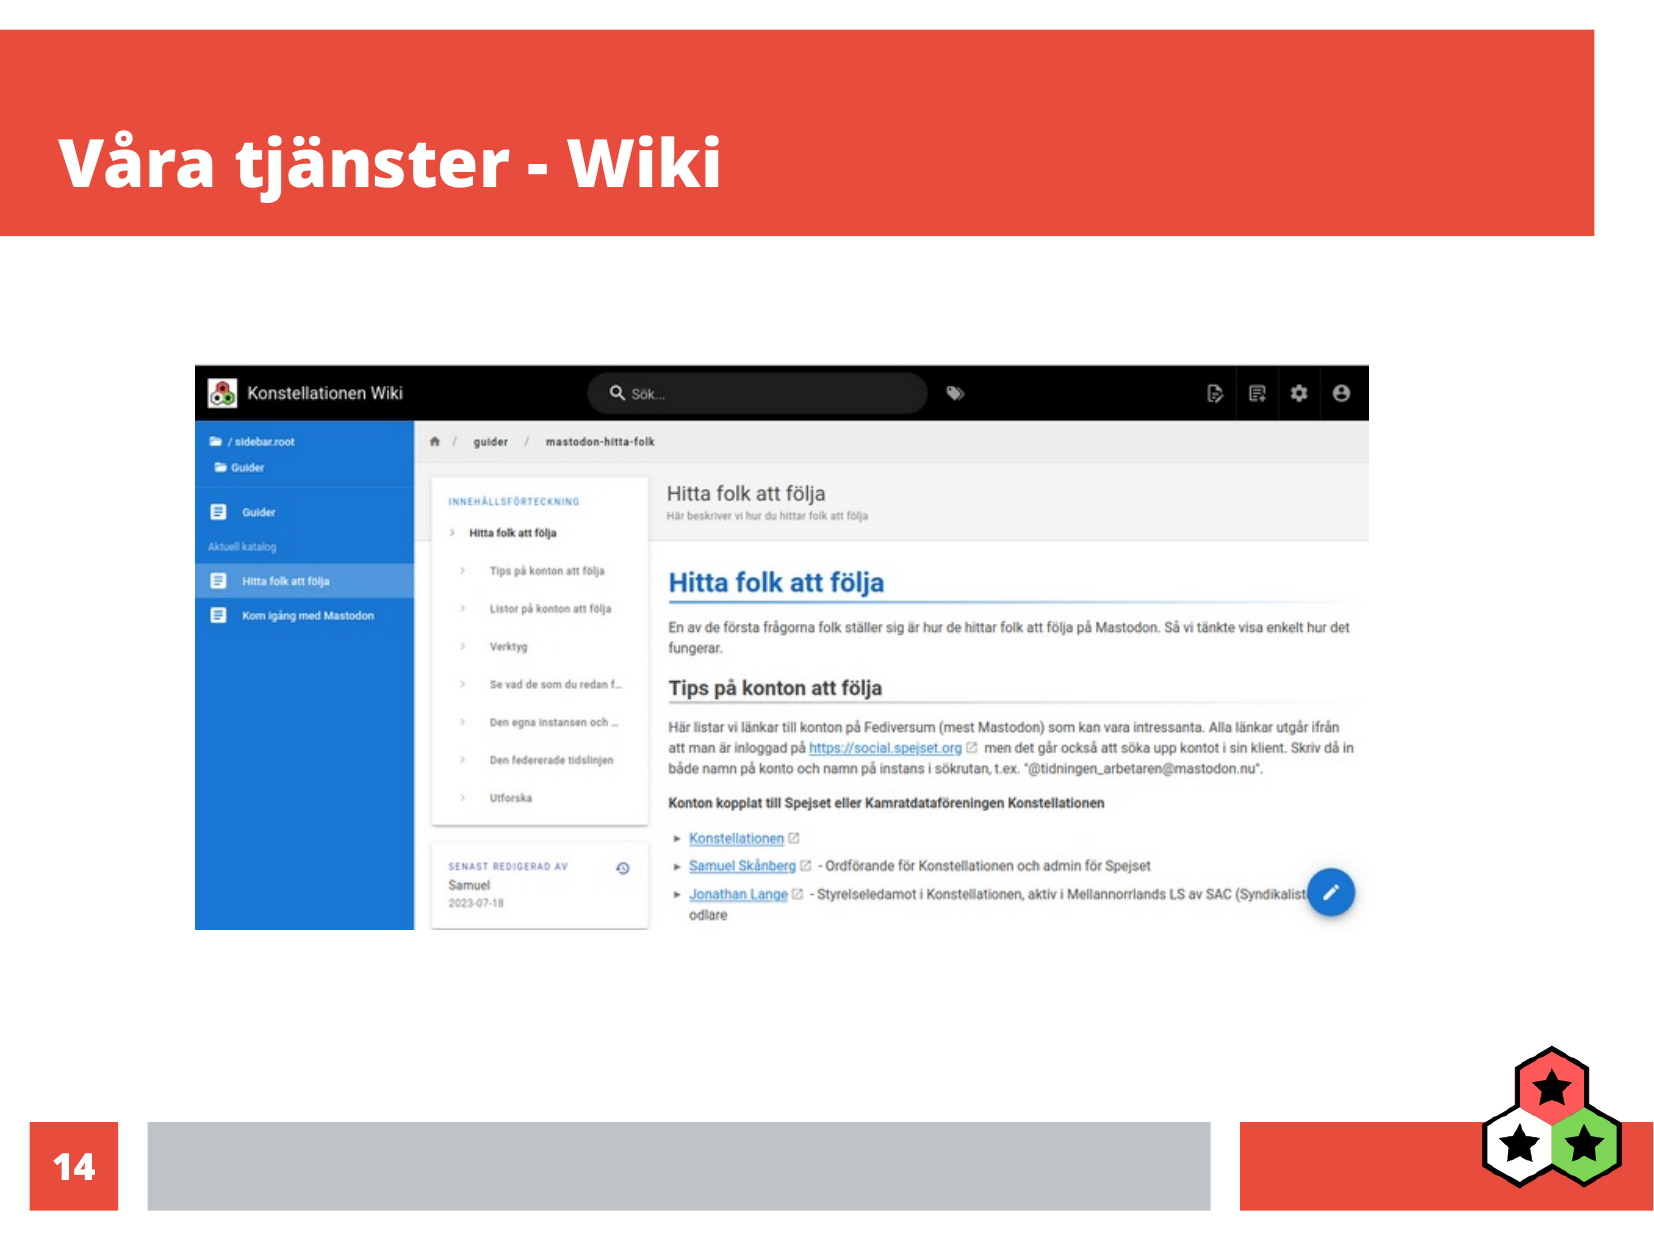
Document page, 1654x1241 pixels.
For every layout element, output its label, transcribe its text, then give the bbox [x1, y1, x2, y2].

picture [195, 363, 1369, 931]
title Våra tjänster - Wiki [59, 59, 1595, 207]
picture [1463, 1028, 1640, 1205]
